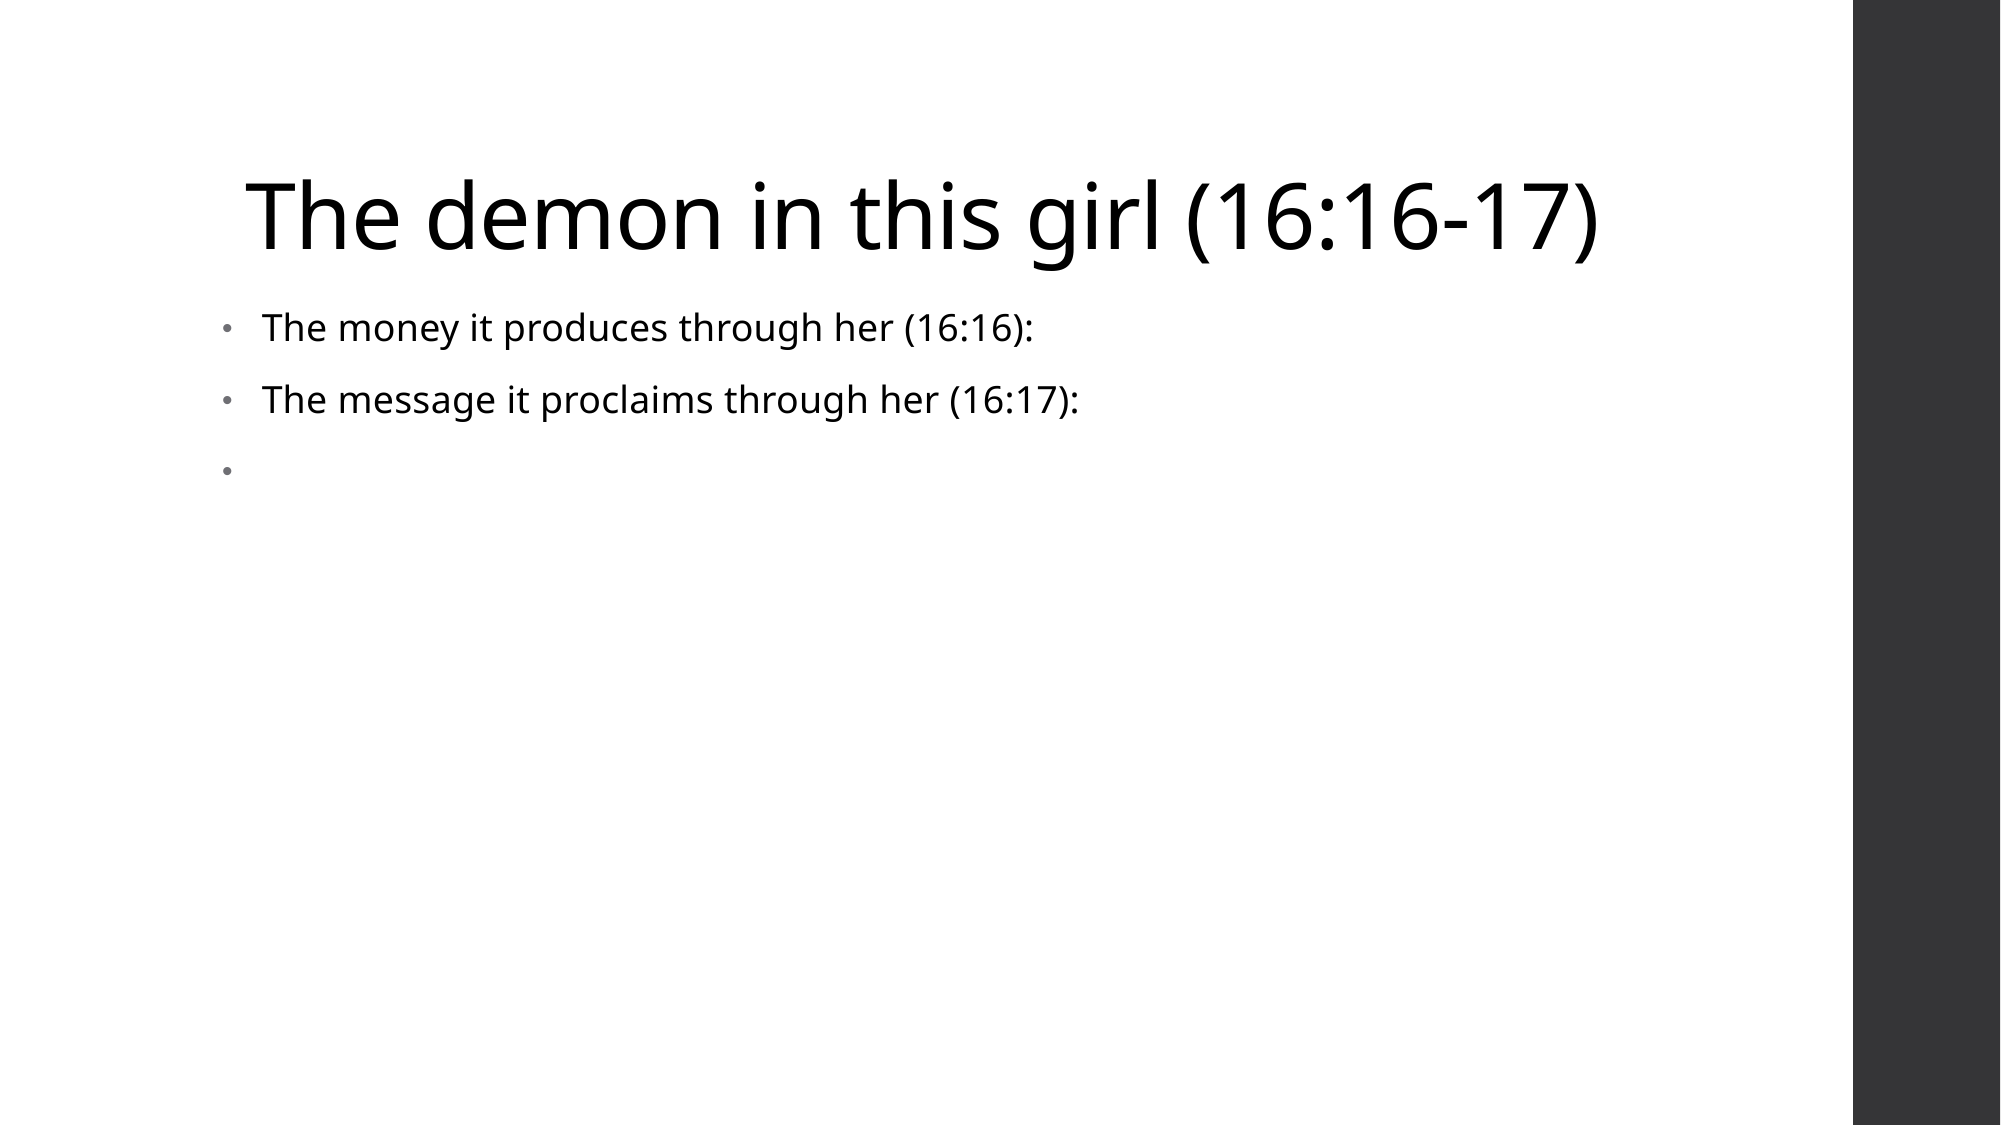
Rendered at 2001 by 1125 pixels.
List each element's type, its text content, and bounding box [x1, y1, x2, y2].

title The demon in this girl (16:16-17) [206, 60, 1797, 278]
list The money it produces through her (16:16): The message it proclaims through her (16:17): [206, 299, 1617, 1014]
